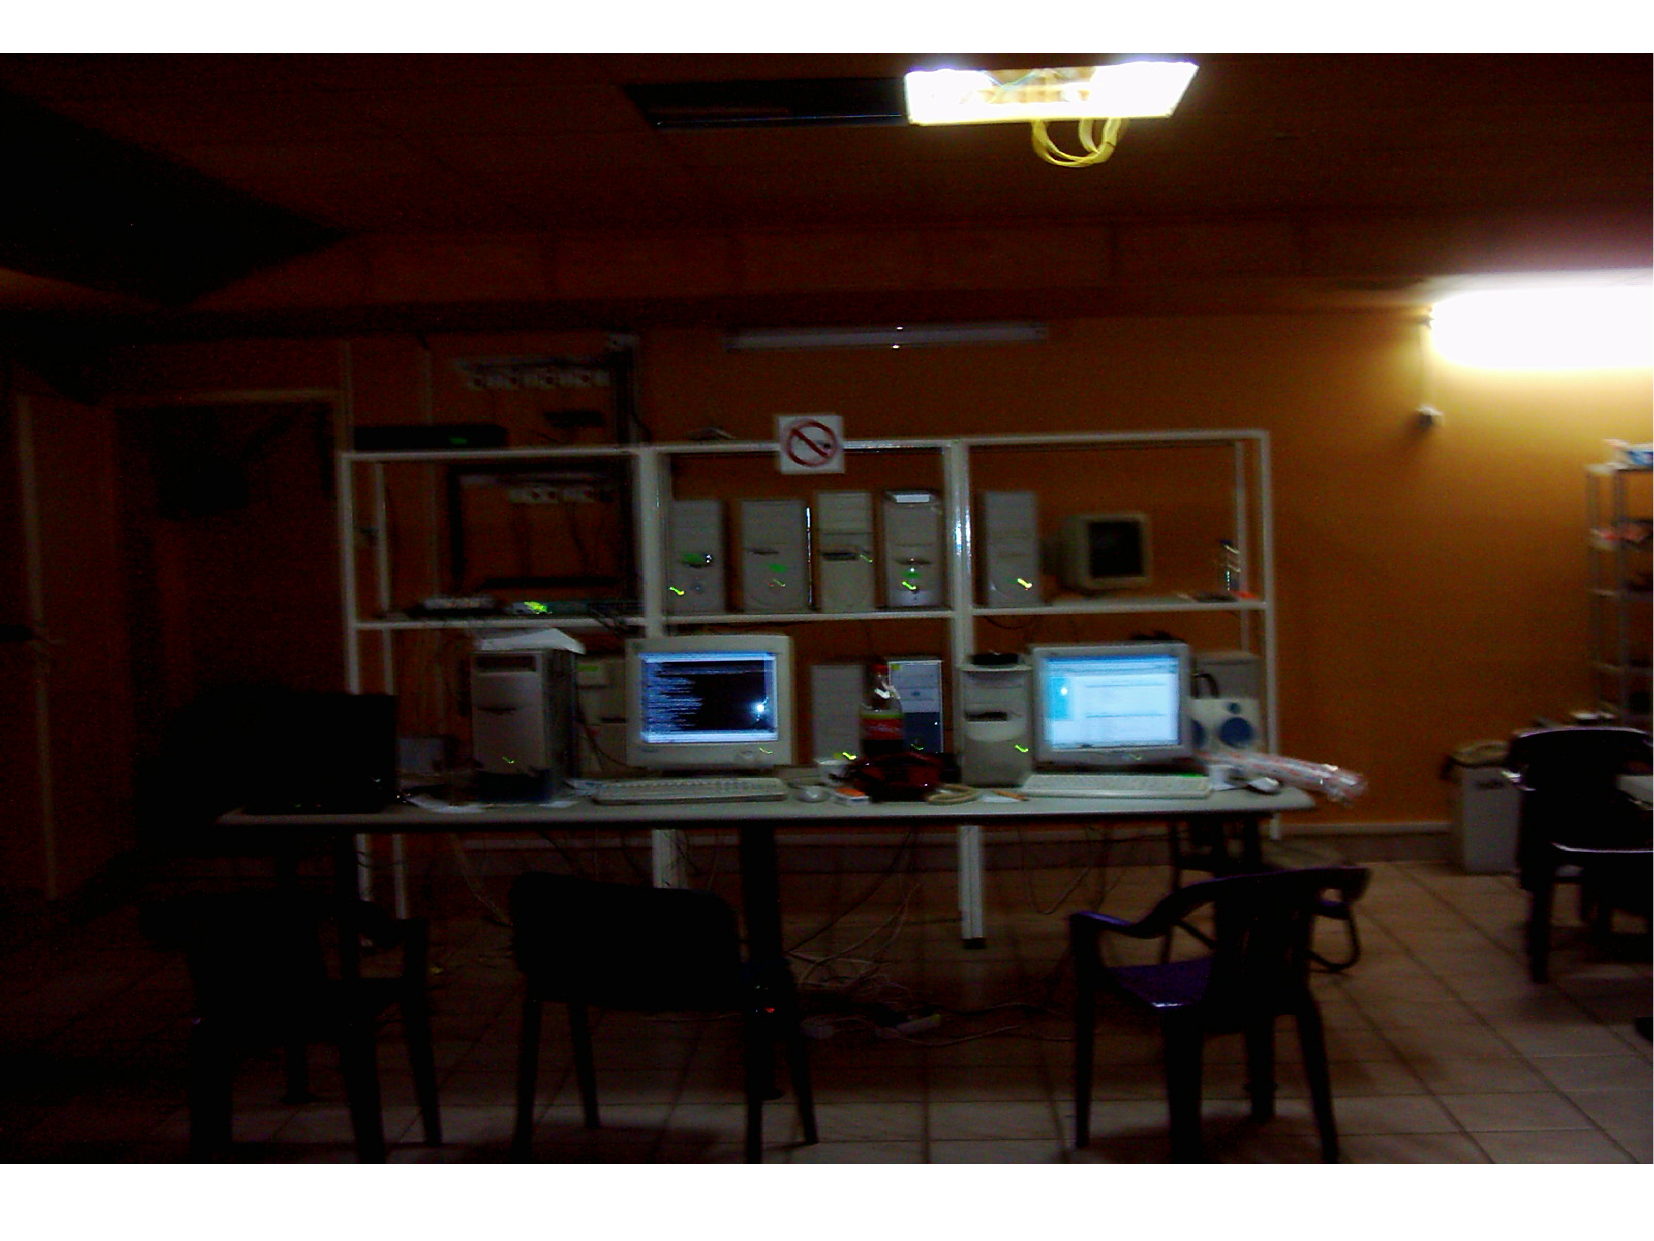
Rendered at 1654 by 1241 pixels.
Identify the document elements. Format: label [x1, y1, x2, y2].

picture [0, 53, 1654, 1164]
